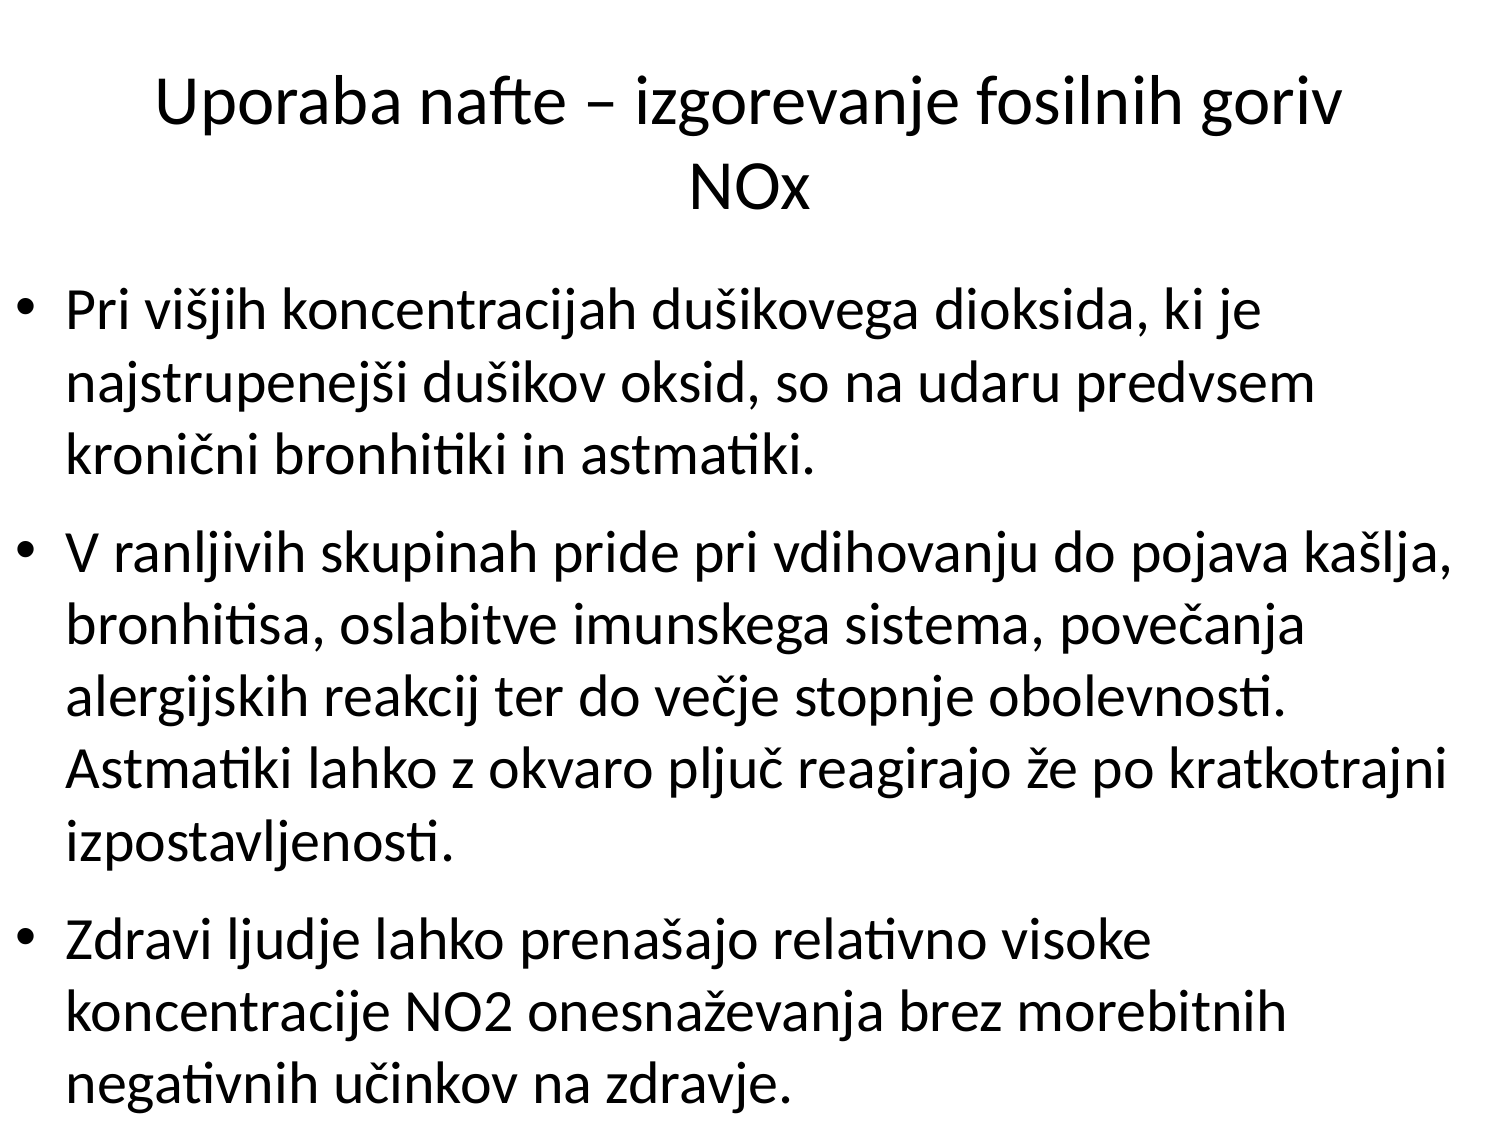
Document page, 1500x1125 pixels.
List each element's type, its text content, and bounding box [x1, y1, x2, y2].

list Pri višjih koncentracijah dušikovega dioksida, ki je najstrupenejši dušikov oksid, so na udaru predvsem kronični bronhitiki in astmatiki. V ranljivih skupinah pride pri vdihovanju do pojava kašlja, bronhitisa, oslabitve imunskega sistema, povečanja alergijskih reakcij ter do večje stopnje obolevnosti. Astmatiki lahko z okvaro pljuč reagirajo že po kratkotrajni izpostavljenosti. Zdravi ljudje lahko prenašajo relativno visoke koncentracije NO2 onesnaževanja brez morebitnih negativnih učinkov na zdravje. [0, 262, 1500, 1125]
title Uporaba nafte – izgorevanje fosilnih goriv NOx [0, 45, 1500, 233]
